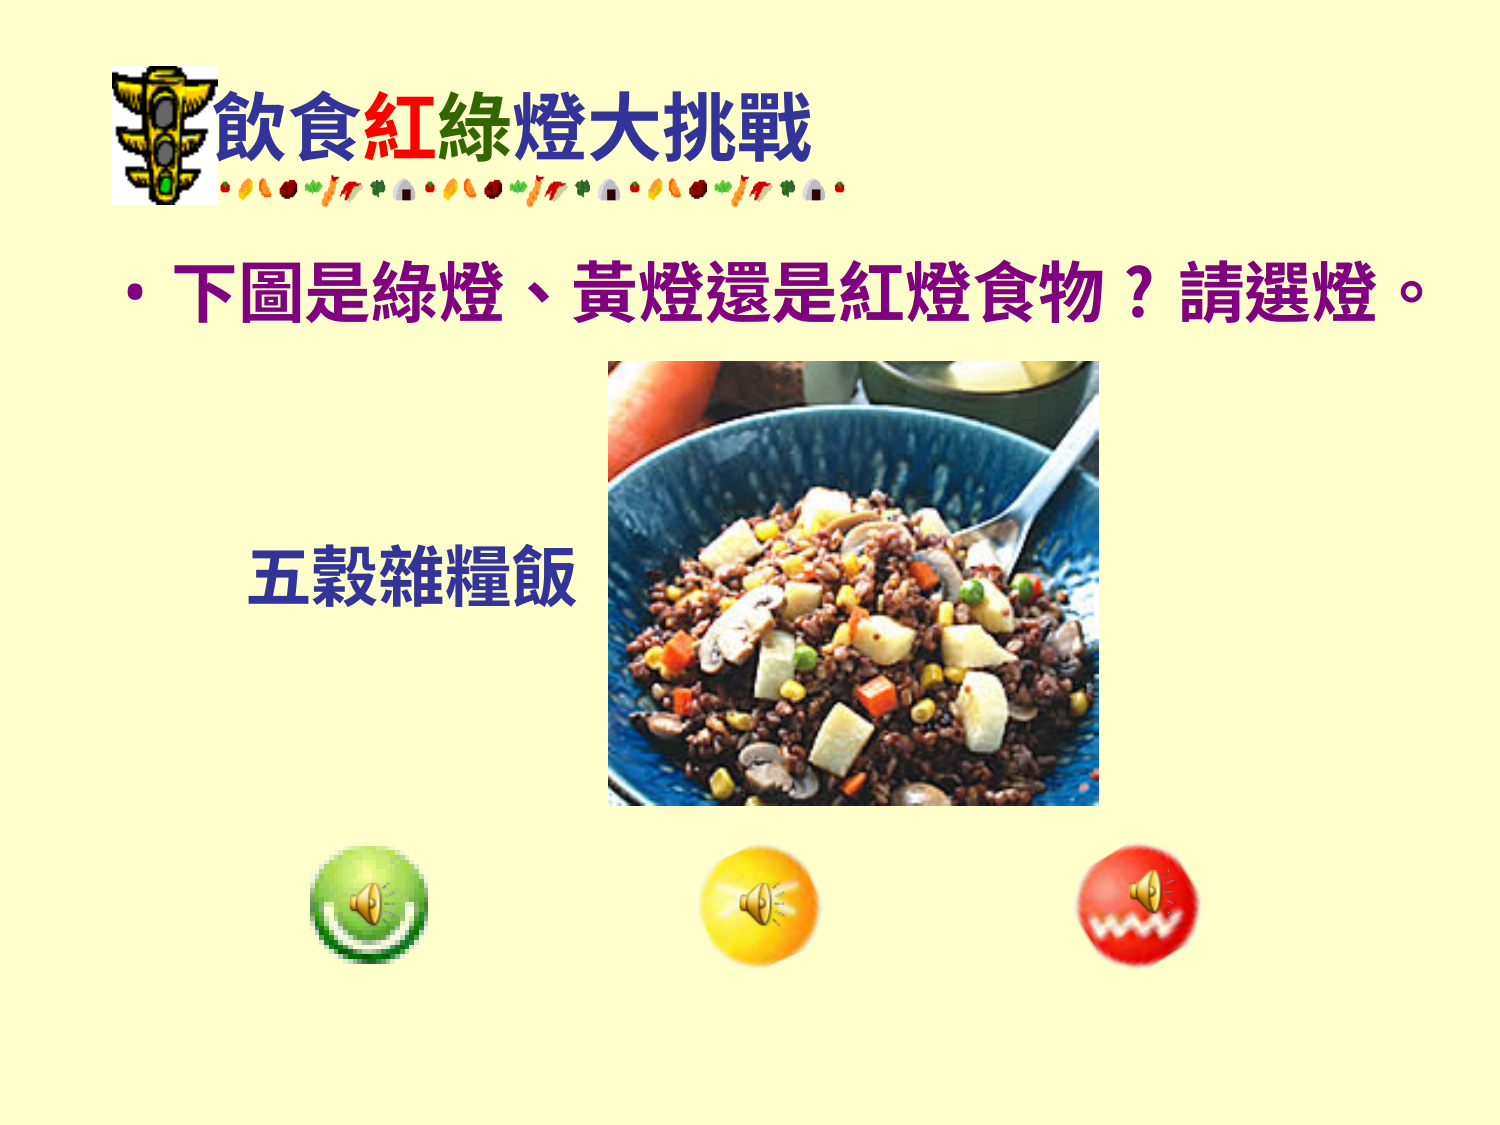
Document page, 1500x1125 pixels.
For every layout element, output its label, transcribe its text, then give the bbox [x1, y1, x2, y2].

list 下圖是綠燈、黃燈還是紅燈食物?請選燈。 [100, 243, 1436, 351]
picture [1048, 817, 1231, 992]
picture [608, 361, 1099, 806]
picture [112, 66, 847, 209]
text_box 五穀雜糧飯 [230, 527, 594, 623]
picture [301, 846, 443, 964]
text_box 飲食紅綠燈大挑戰 [194, 78, 868, 173]
picture [673, 822, 850, 988]
